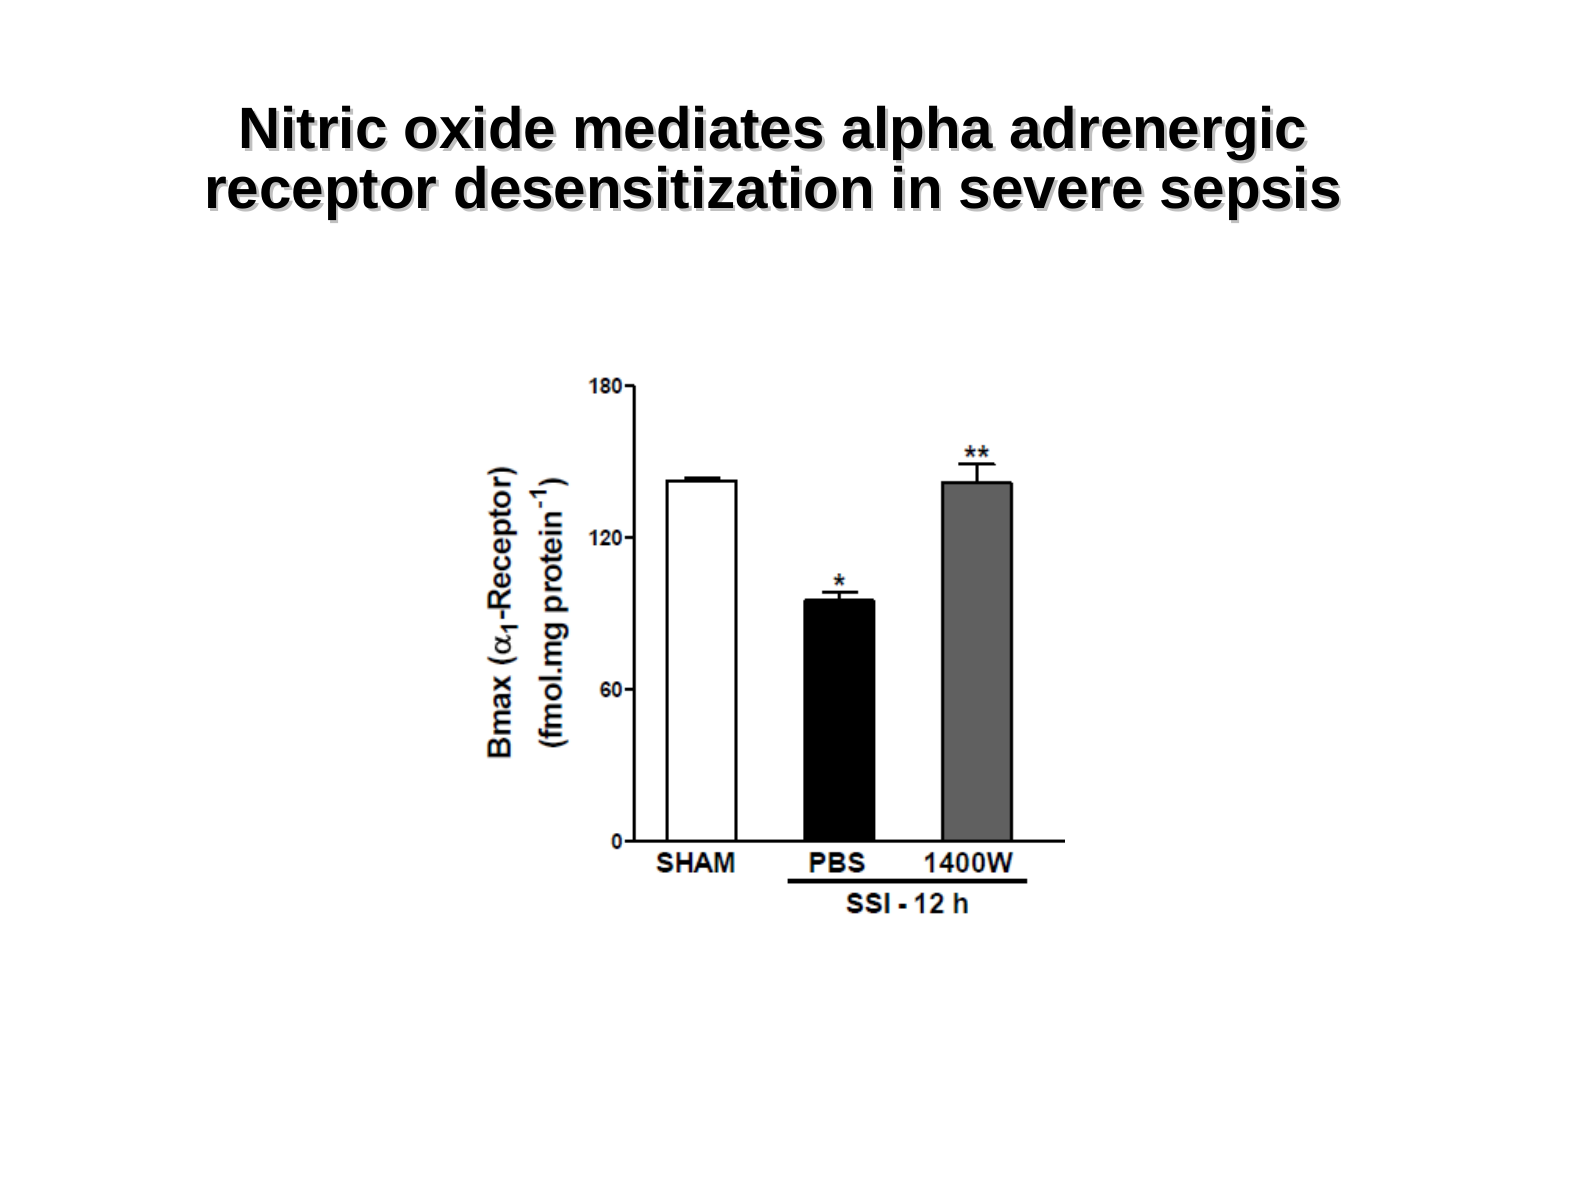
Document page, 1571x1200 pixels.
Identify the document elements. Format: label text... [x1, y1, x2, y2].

picture [442, 364, 1065, 962]
text_box Nitric oxide mediates alpha adrenergic receptor desensitization in severe sepsis [123, 94, 1424, 364]
